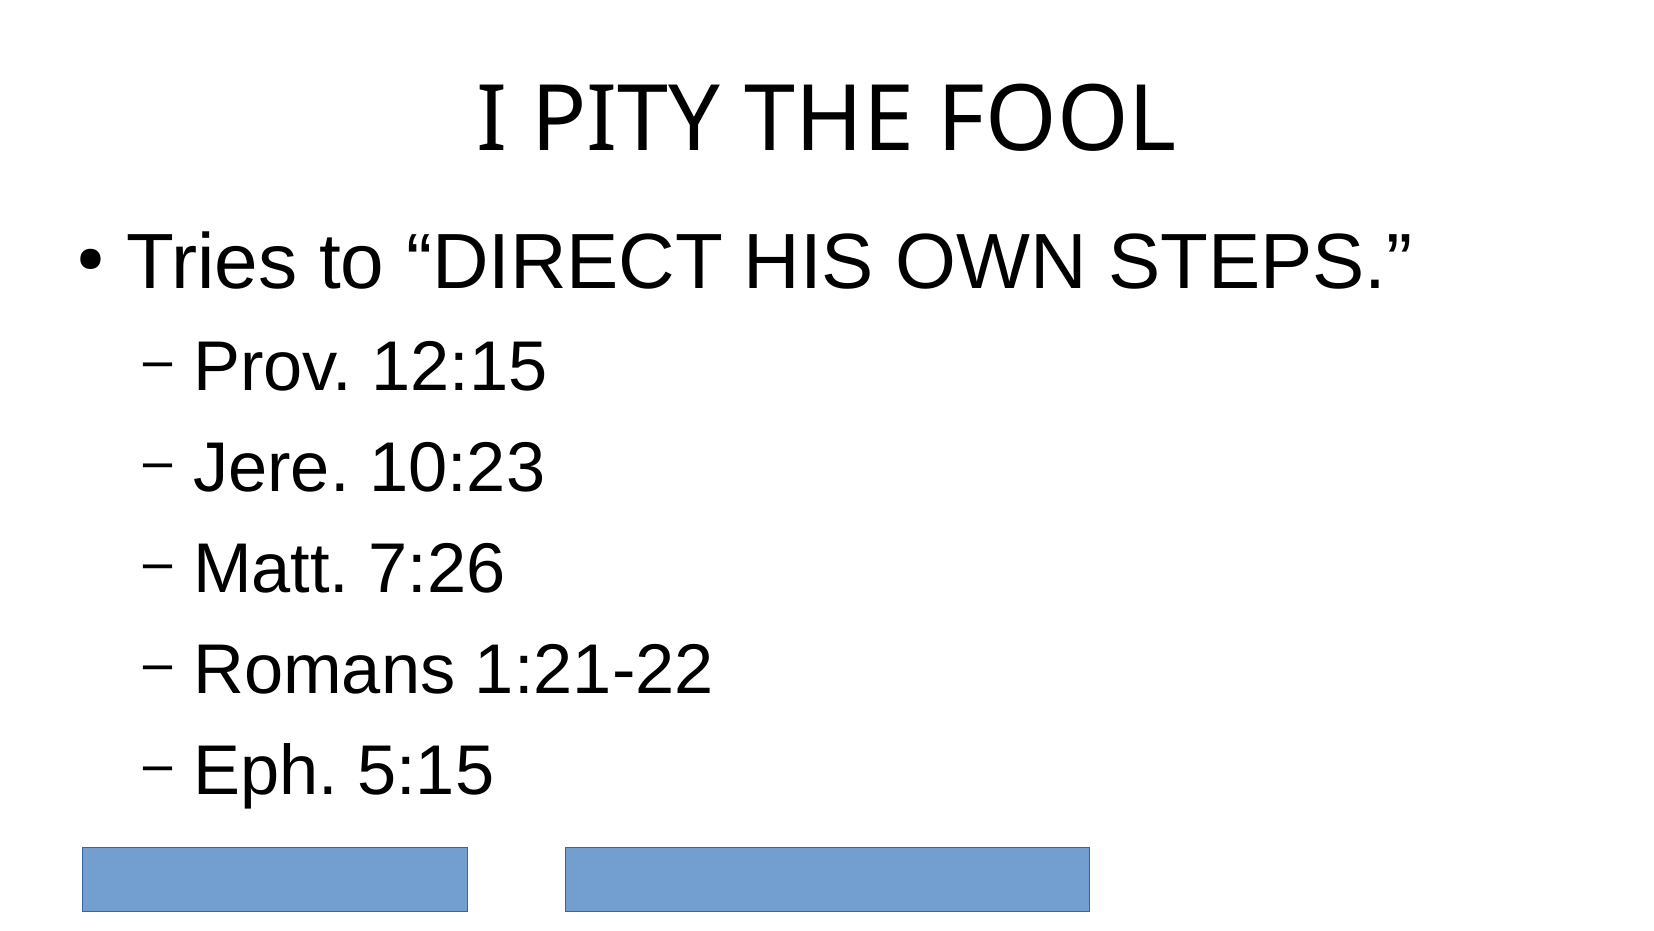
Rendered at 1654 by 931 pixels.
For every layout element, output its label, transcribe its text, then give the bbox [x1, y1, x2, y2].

list Tries to “DIRECT HIS OWN STEPS.” Prov. 12:15 Jere. 10:23 Matt. 7:26 Romans 1:21-22 Eph. 5:15 [59, 217, 1605, 810]
title I PITY THE FOOL [82, 5, 1571, 217]
